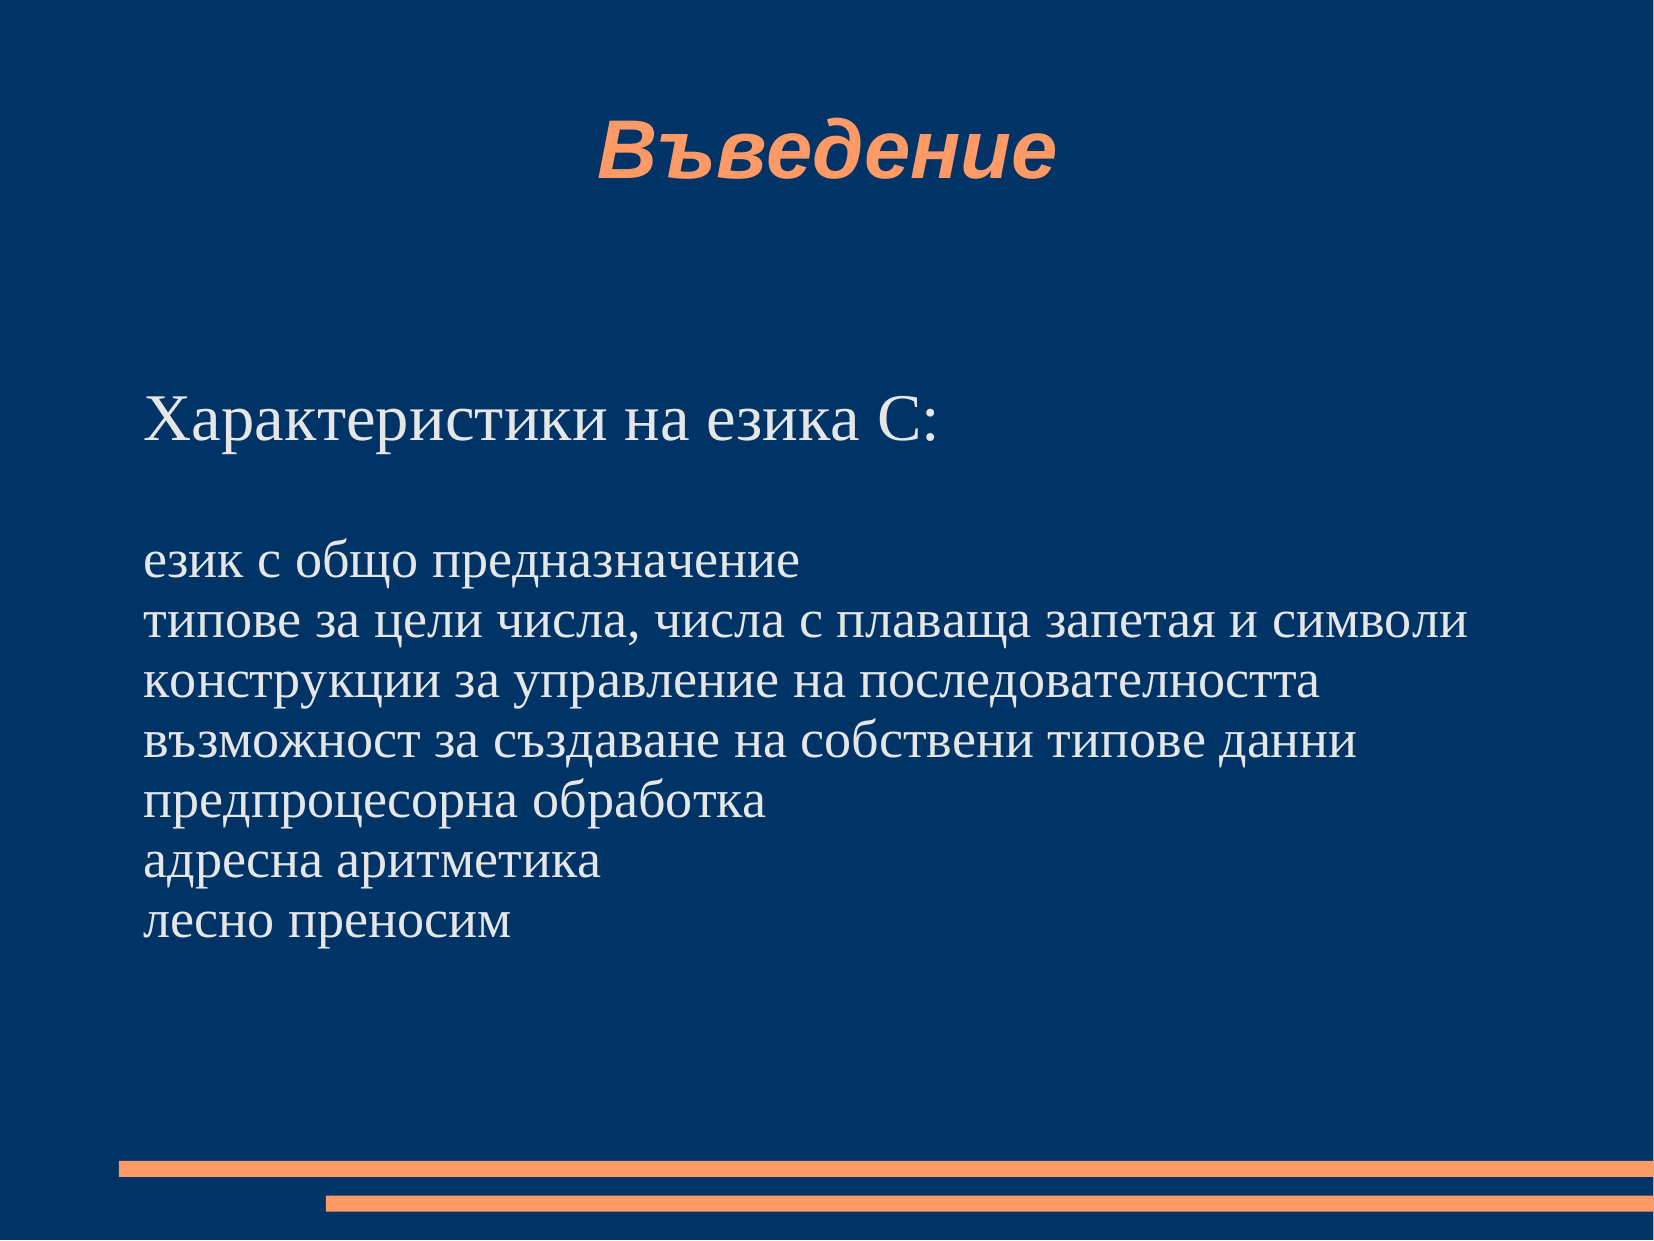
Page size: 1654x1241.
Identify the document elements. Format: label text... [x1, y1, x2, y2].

title Въведение [121, 46, 1534, 254]
list Характеристики на езика C: език с общо предназначение типове за цели числа, числа с плаваща запетая и символи конструкции за управление на последователността възможност за създаване на собствени типове данни предпроцесорна обработка адресна аритметика лесно преносим [125, 380, 1565, 1063]
